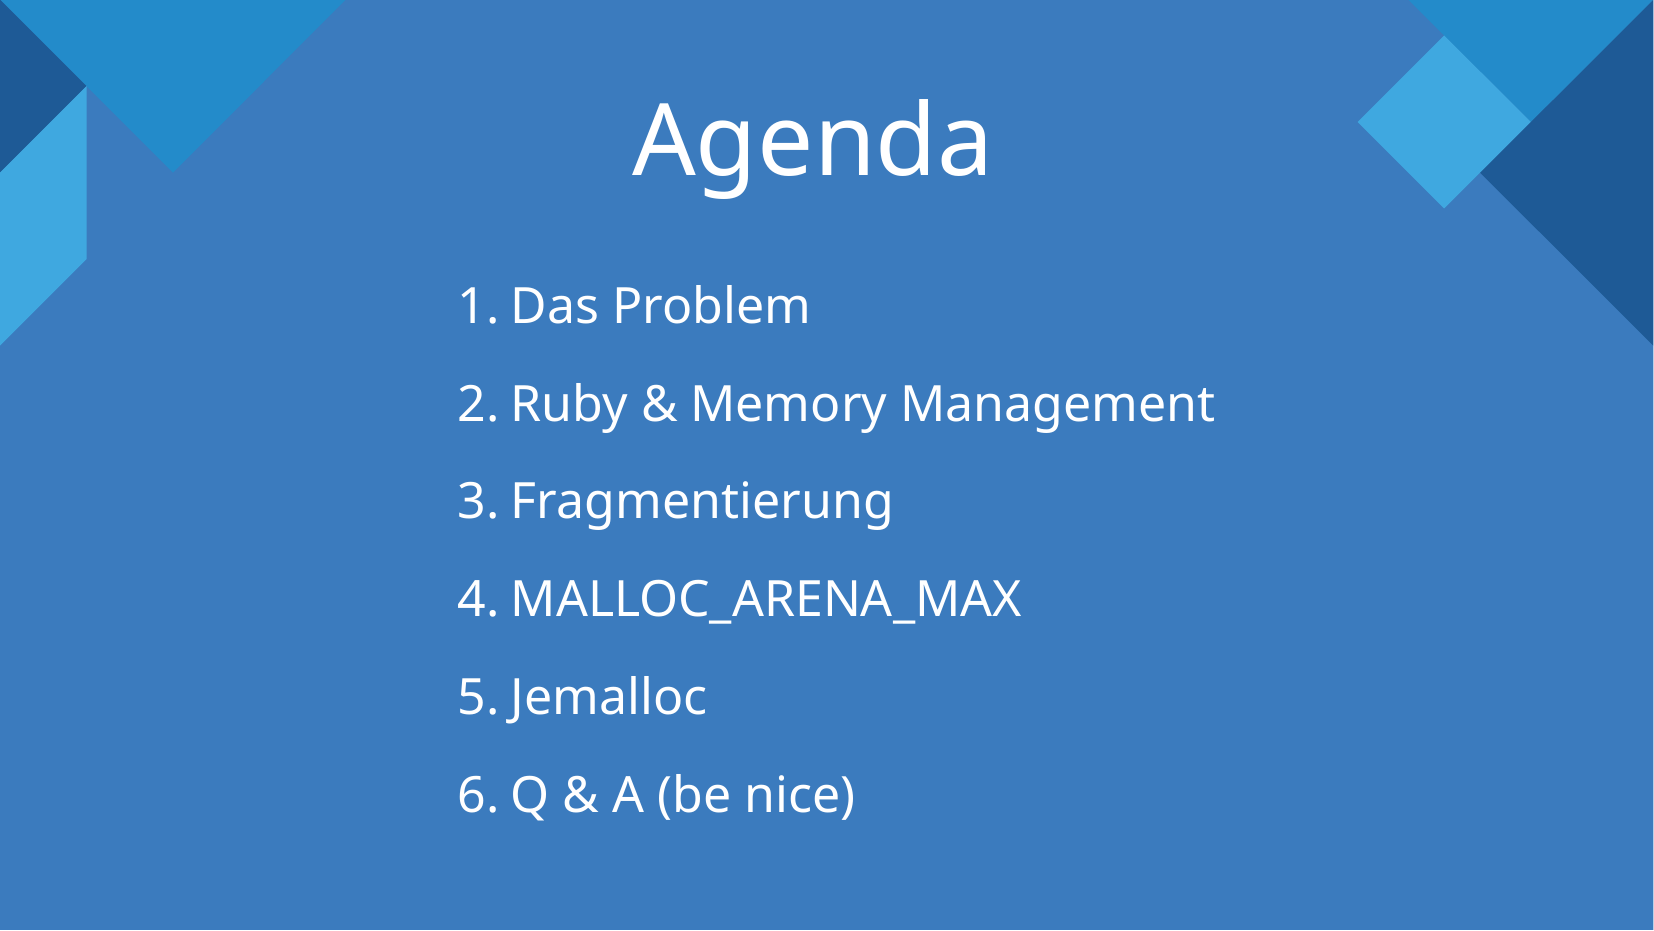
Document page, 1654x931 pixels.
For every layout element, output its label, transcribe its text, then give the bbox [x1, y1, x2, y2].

list Das Problem Ruby & Memory Management Fragmentierung MALLOC_ARENA_MAX Jemalloc Q & A (be nice) [60, 270, 1596, 631]
title Agenda [45, 47, 1581, 226]
